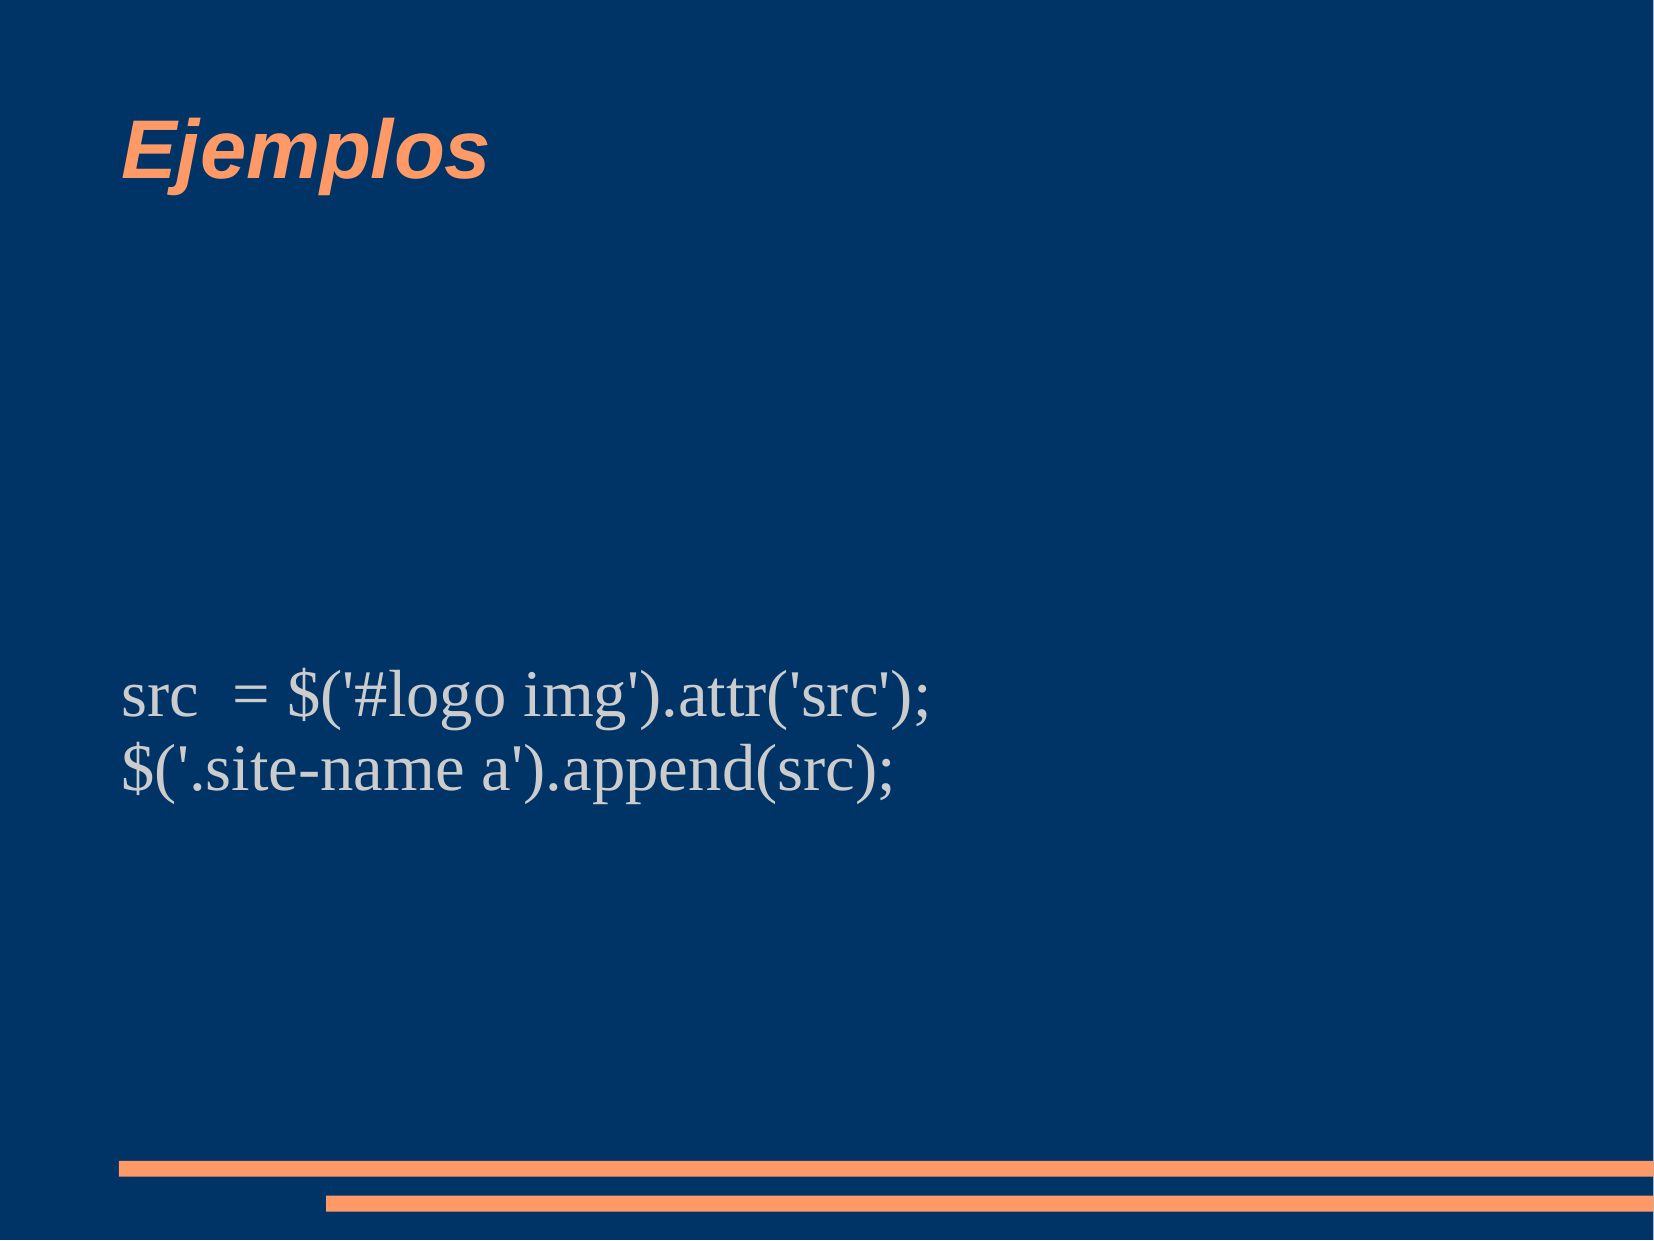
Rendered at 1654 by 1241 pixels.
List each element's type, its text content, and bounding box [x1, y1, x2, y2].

title Ejemplos [121, 46, 1534, 254]
subtitle src = $('#logo img').attr('src'); $('.site-name a').append(src); [121, 329, 1561, 1134]
